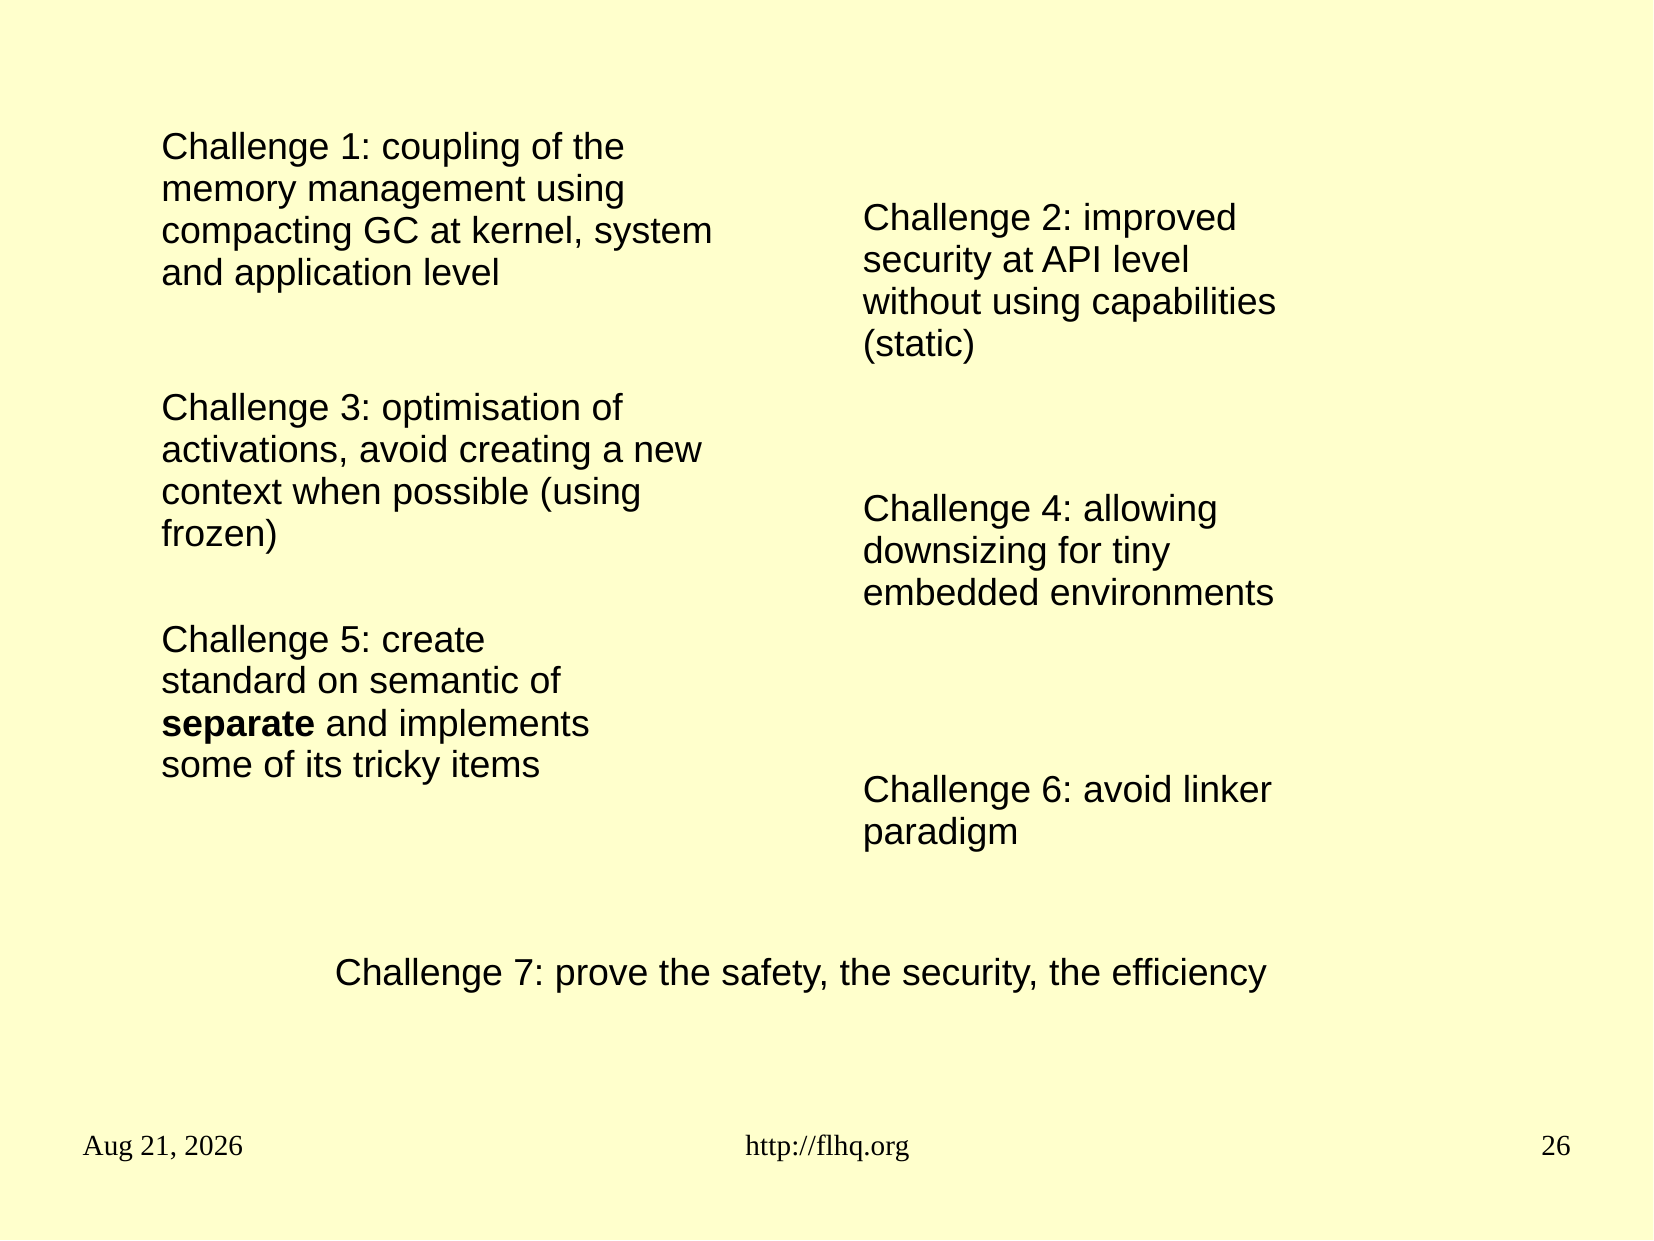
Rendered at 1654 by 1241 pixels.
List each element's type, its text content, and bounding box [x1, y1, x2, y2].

text_box Challenge 7: prove the safety, the security, the efficiency [320, 944, 1329, 1019]
text_box Challenge 4: allowing downsizing for tiny embedded environments [848, 480, 1312, 670]
text_box Challenge 5: create standard on semantic of separate and implements some of its tricky items [146, 610, 611, 800]
text_box Challenge 6: avoid linker paradigm [848, 761, 1322, 895]
text_box Challenge 1: coupling of the memory management using compacting GC at kernel, system and application level [146, 118, 742, 302]
text_box Challenge 2: improved security at API level without using capabilities (static) [848, 189, 1330, 373]
text_box Challenge 3: optimisation of activations, avoid creating a new context when possible (using frozen) [146, 379, 727, 573]
